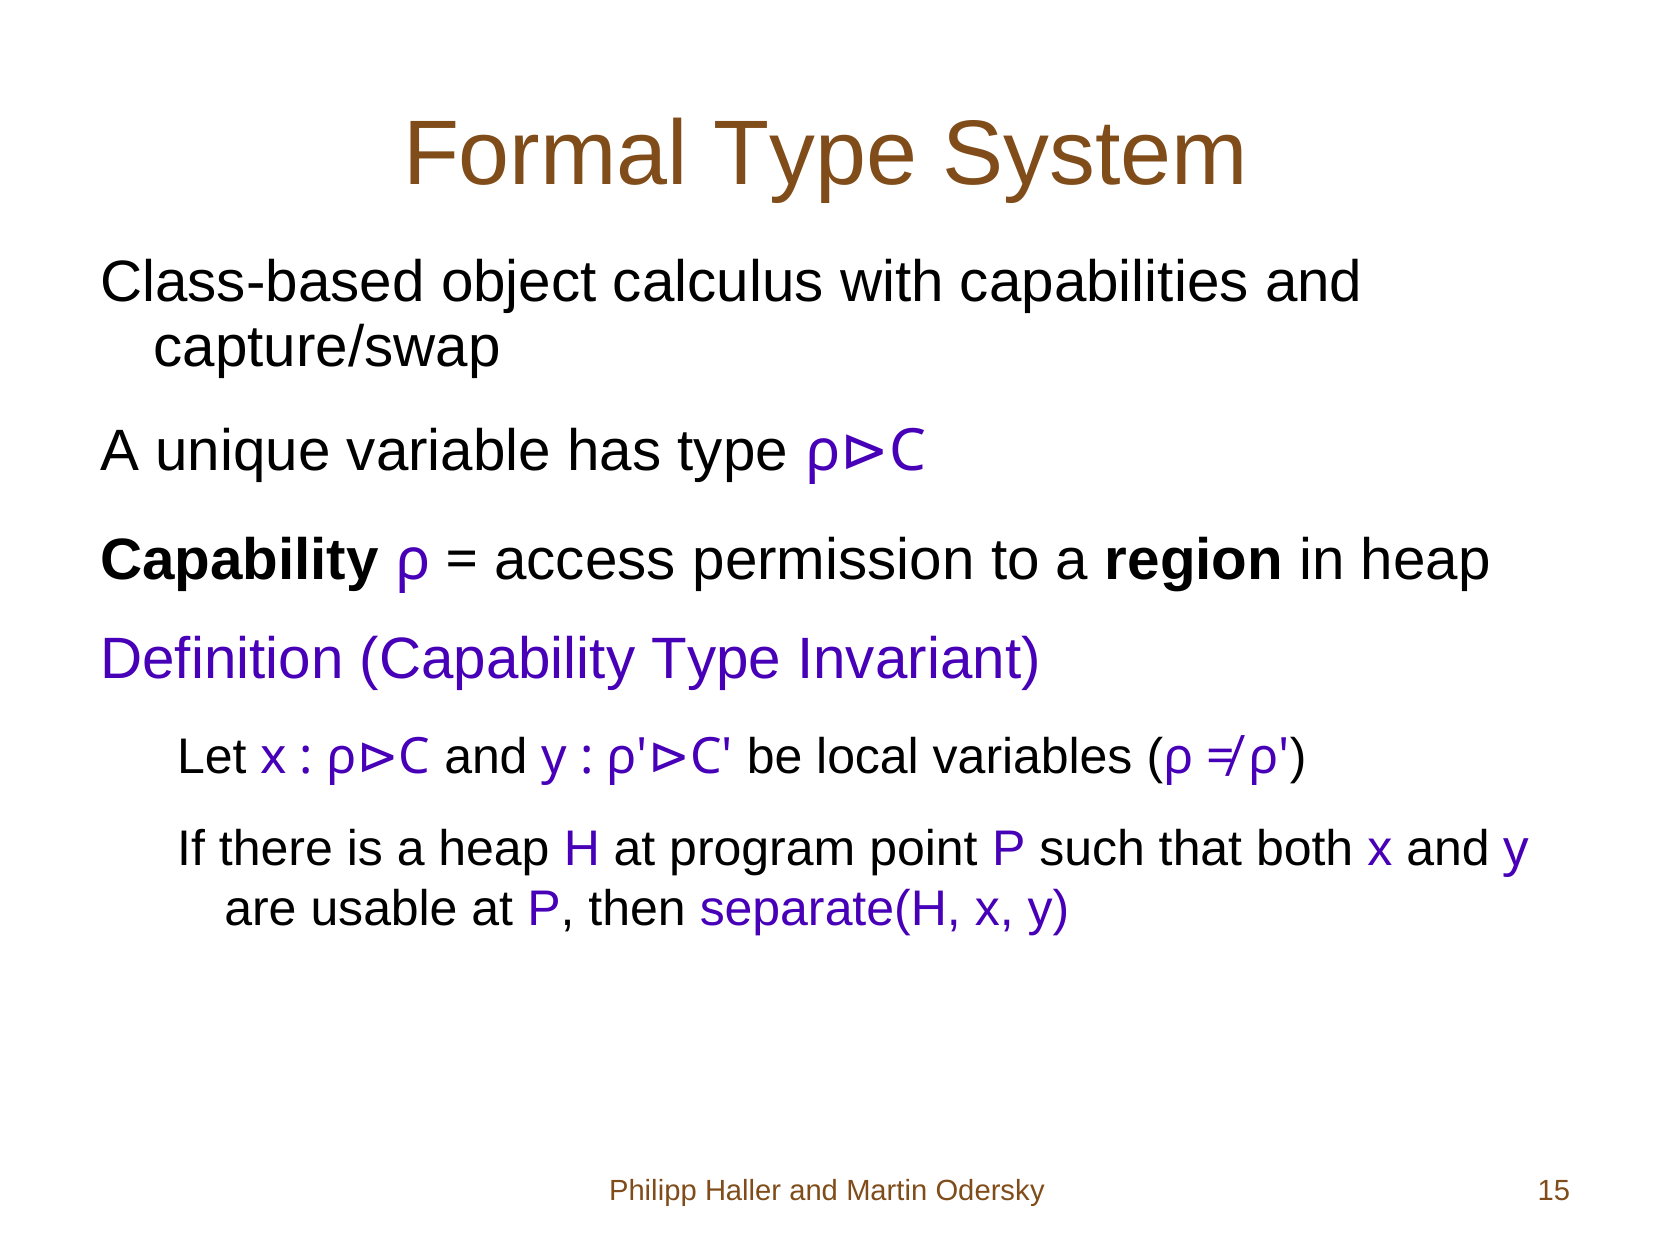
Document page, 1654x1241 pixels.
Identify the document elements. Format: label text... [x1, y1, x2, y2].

title Formal Type System [82, 56, 1571, 248]
list Class-based object calculus with capabilities and capture/swap A unique variable has type ρ⊳C Capability ρ = access permission to a region in heap Definition (Capability Type Invariant) Let x : ρ⊳C and y : ρ'⊳C' be local variables (ρ ≠ ρ') If there is a heap H at program point P such that both x and y are usable at P, then separate(H, x, y) [82, 248, 1571, 1118]
